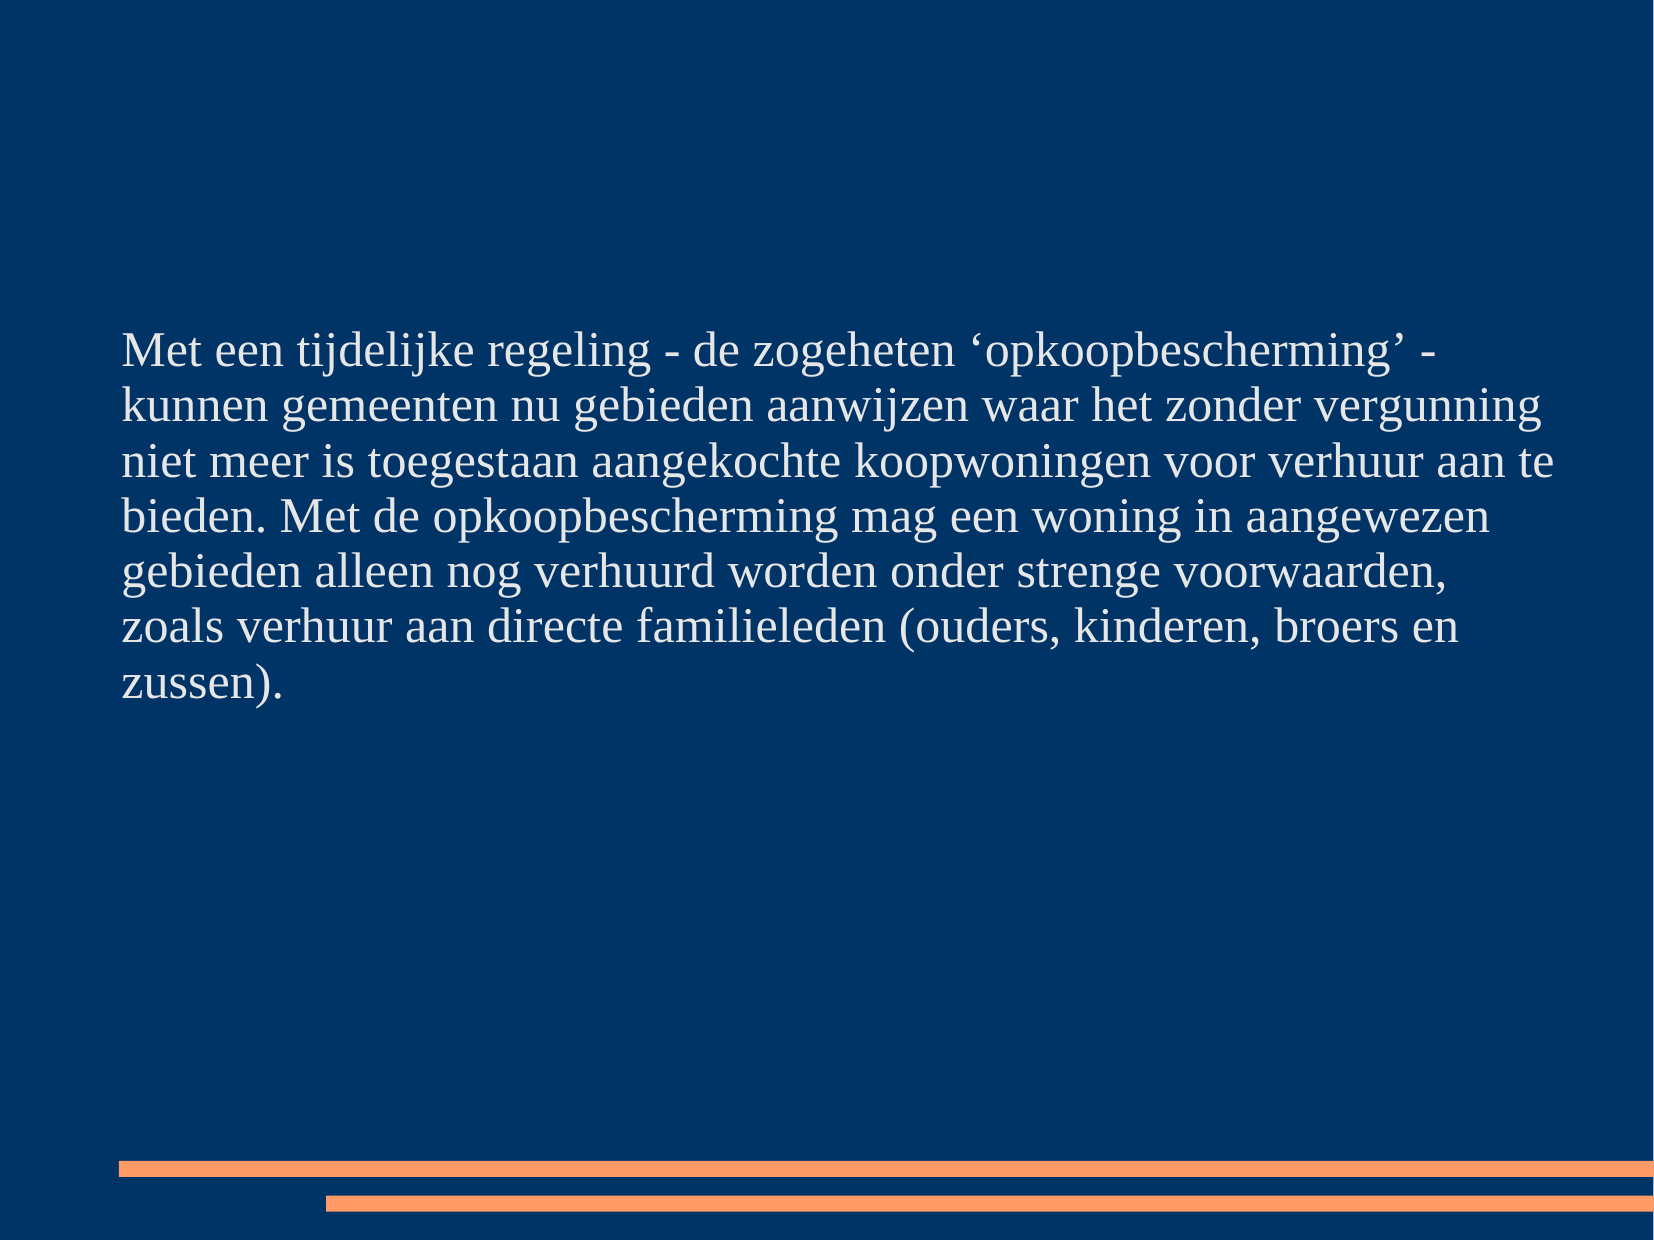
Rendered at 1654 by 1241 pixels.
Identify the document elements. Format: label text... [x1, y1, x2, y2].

list Met een tijdelijke regeling - de zogeheten ‘opkoopbescherming’ - kunnen gemeenten nu gebieden aanwijzen waar het zonder vergunning niet meer is toegestaan aangekochte koopwoningen voor verhuur aan te bieden. Met de opkoopbescherming mag een woning in aangewezen gebieden alleen nog verhuurd worden onder strenge voorwaarden, zoals verhuur aan directe familieleden (ouders, kinderen, broers en zussen). [121, 322, 1561, 1132]
